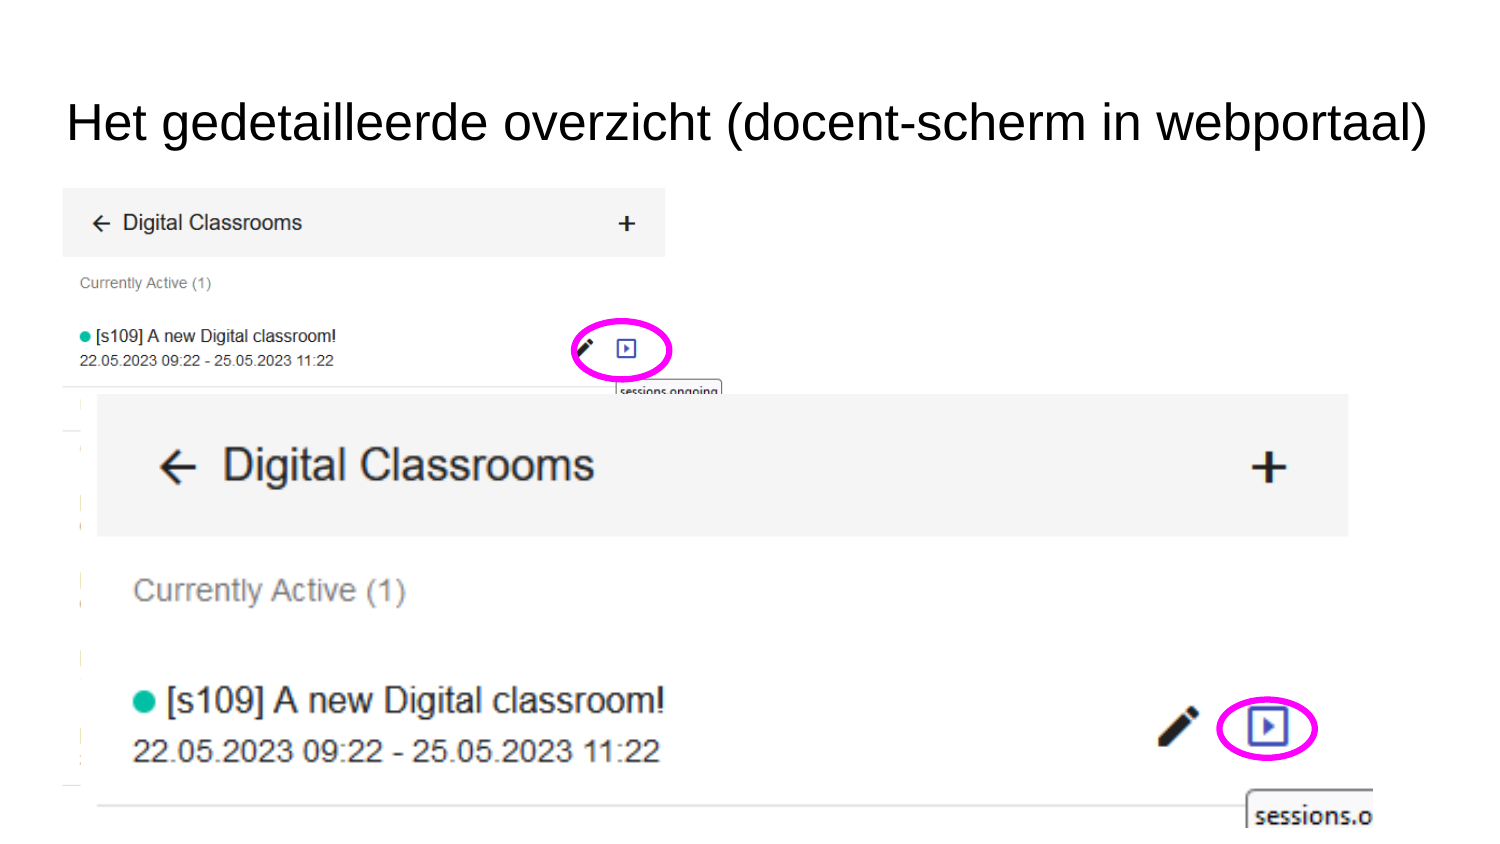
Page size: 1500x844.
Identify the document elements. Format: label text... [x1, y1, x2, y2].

title Het gedetailleerde overzicht (docent-scherm in webportaal) [51, 72, 1449, 167]
picture [54, 188, 1428, 828]
